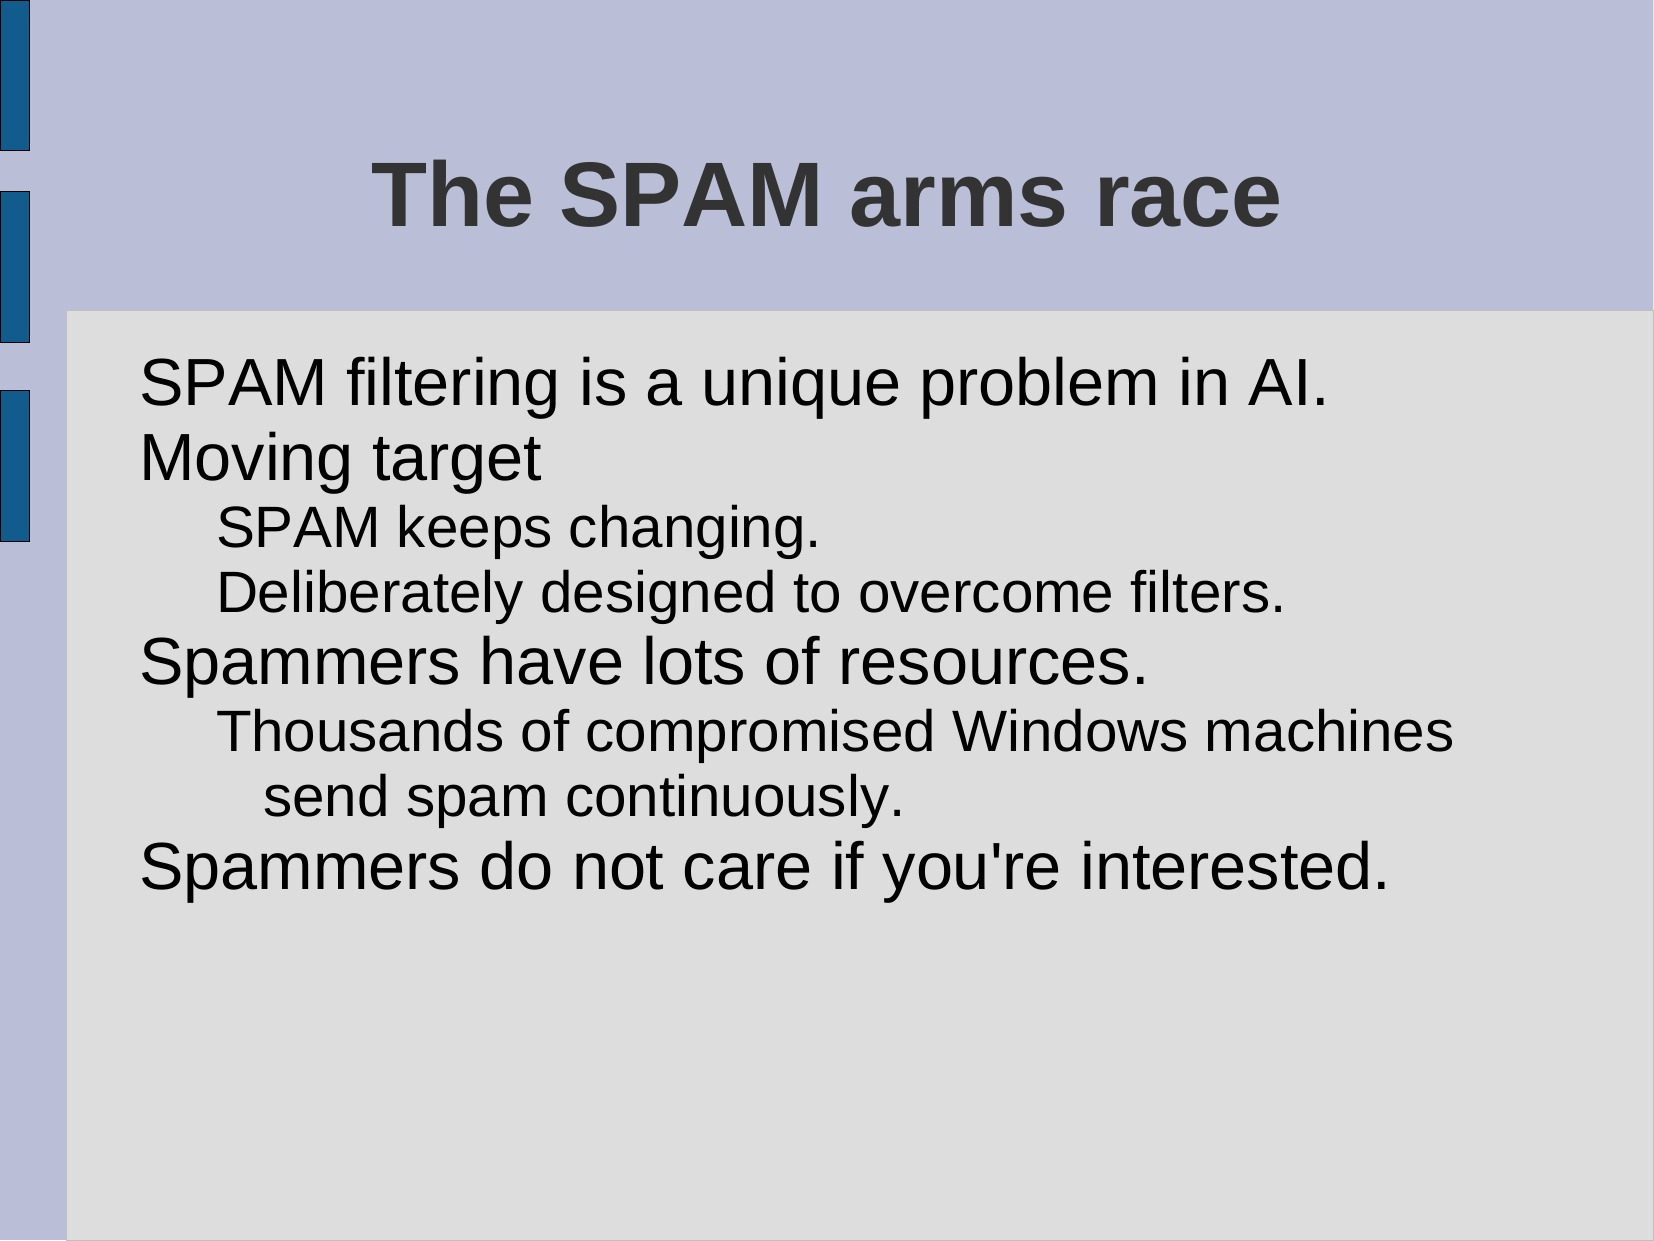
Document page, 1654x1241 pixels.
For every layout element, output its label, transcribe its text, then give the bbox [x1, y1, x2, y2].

list SPAM filtering is a unique problem in AI. Moving target SPAM keeps changing. Deliberately designed to overcome filters. Spammers have lots of resources. Thousands of compromised Windows machines send spam continuously. Spammers do not care if you're interested. [121, 344, 1534, 1127]
title The SPAM arms race [121, 91, 1534, 299]
